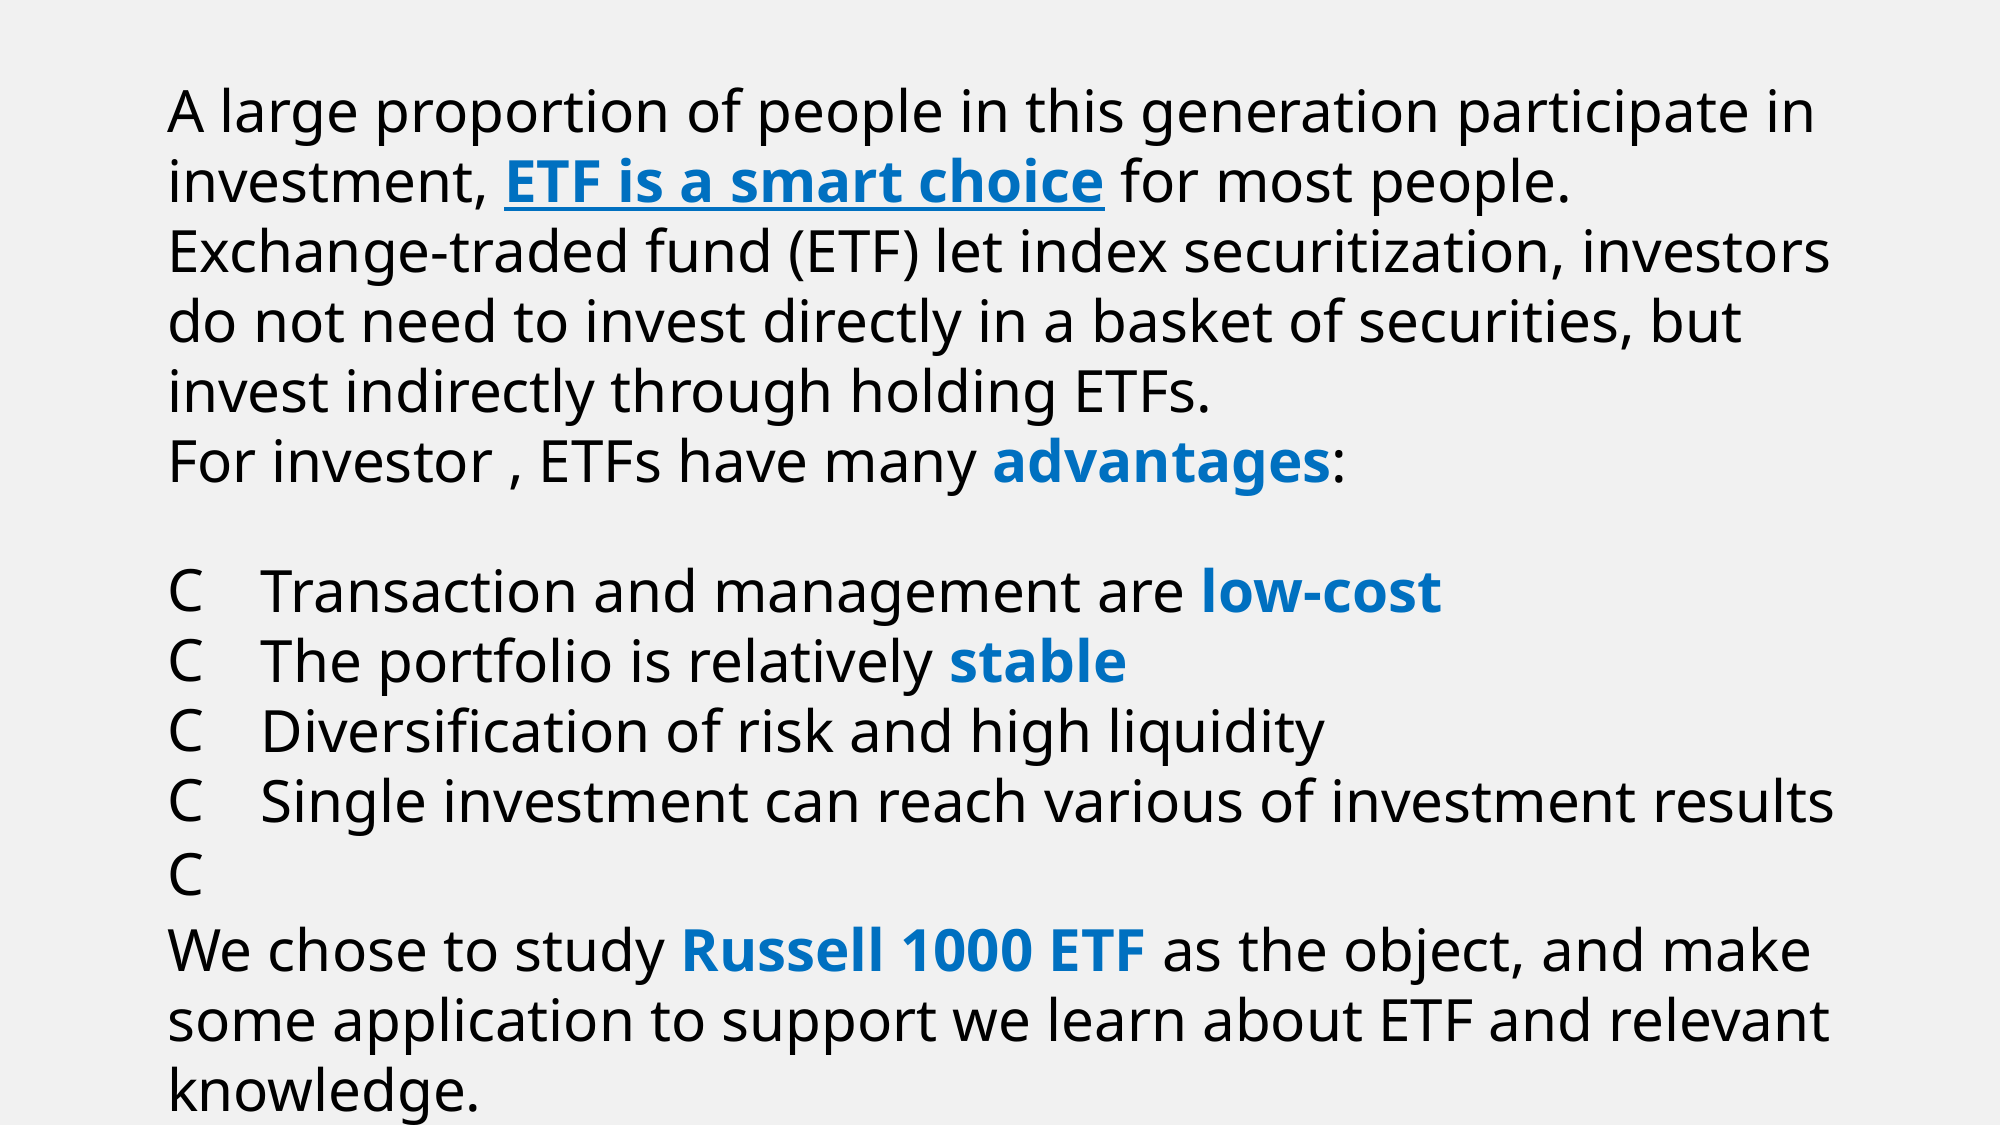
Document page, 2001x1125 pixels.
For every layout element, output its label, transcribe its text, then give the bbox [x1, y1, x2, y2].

text_box A large proportion of people in this generation participate in investment, ETF is a smart choice for most people. Exchange-traded fund (ETF) let index securitization, investors do not need to invest directly in a basket of securities, but invest indirectly through holding ETFs. For investor , ETFs have many advantages: Transaction and management are low-cost The portfolio is relatively stable Diversification of risk and high liquidity Single investment can reach various of investment results We chose to study Russell 1000 ETF as the object, and make some application to support we learn about ETF and relevant knowledge. [152, 66, 1899, 1125]
